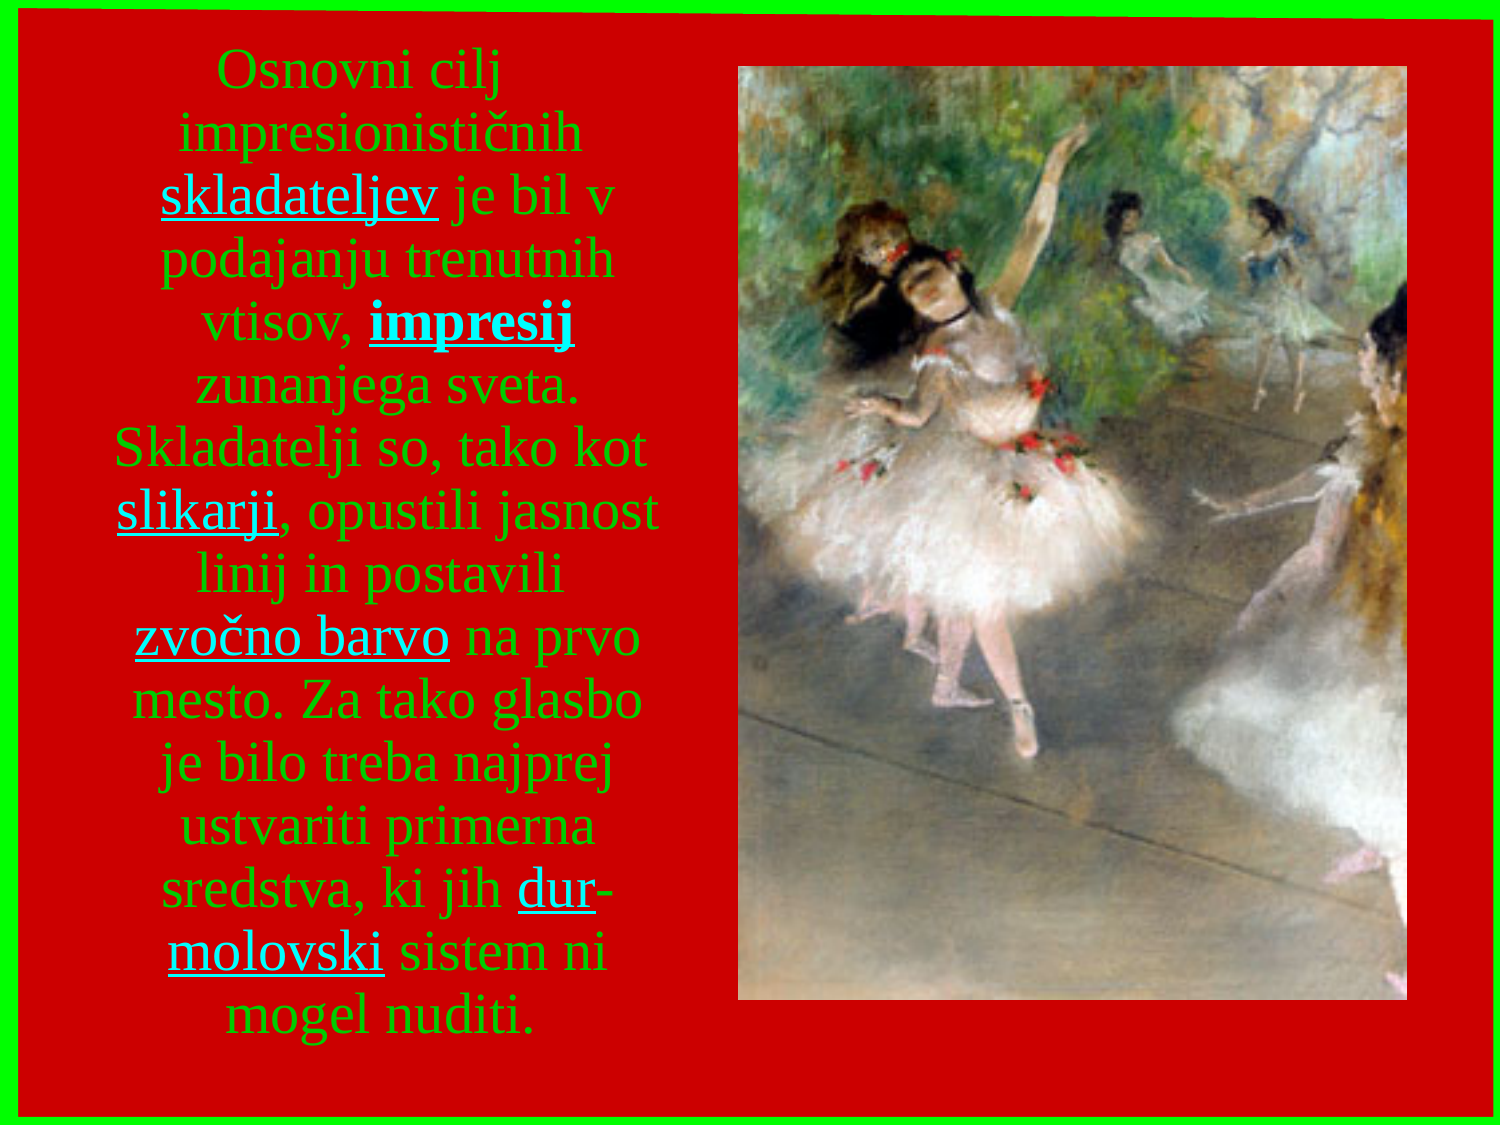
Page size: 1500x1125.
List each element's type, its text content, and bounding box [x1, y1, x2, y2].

list Osnovni cilj impresionističnih skladateljev je bil v podajanju trenutnih vtisov, impresij zunanjega sveta. Skladatelji so, tako kot slikarji, opustili jasnost linij in postavili zvočno barvo na prvo mesto. Za tako glasbo je bilo treba najprej ustvariti primerna sredstva, ki jih dur-molovski sistem ni mogel nuditi. [41, 31, 680, 1106]
picture [738, 66, 1407, 1000]
